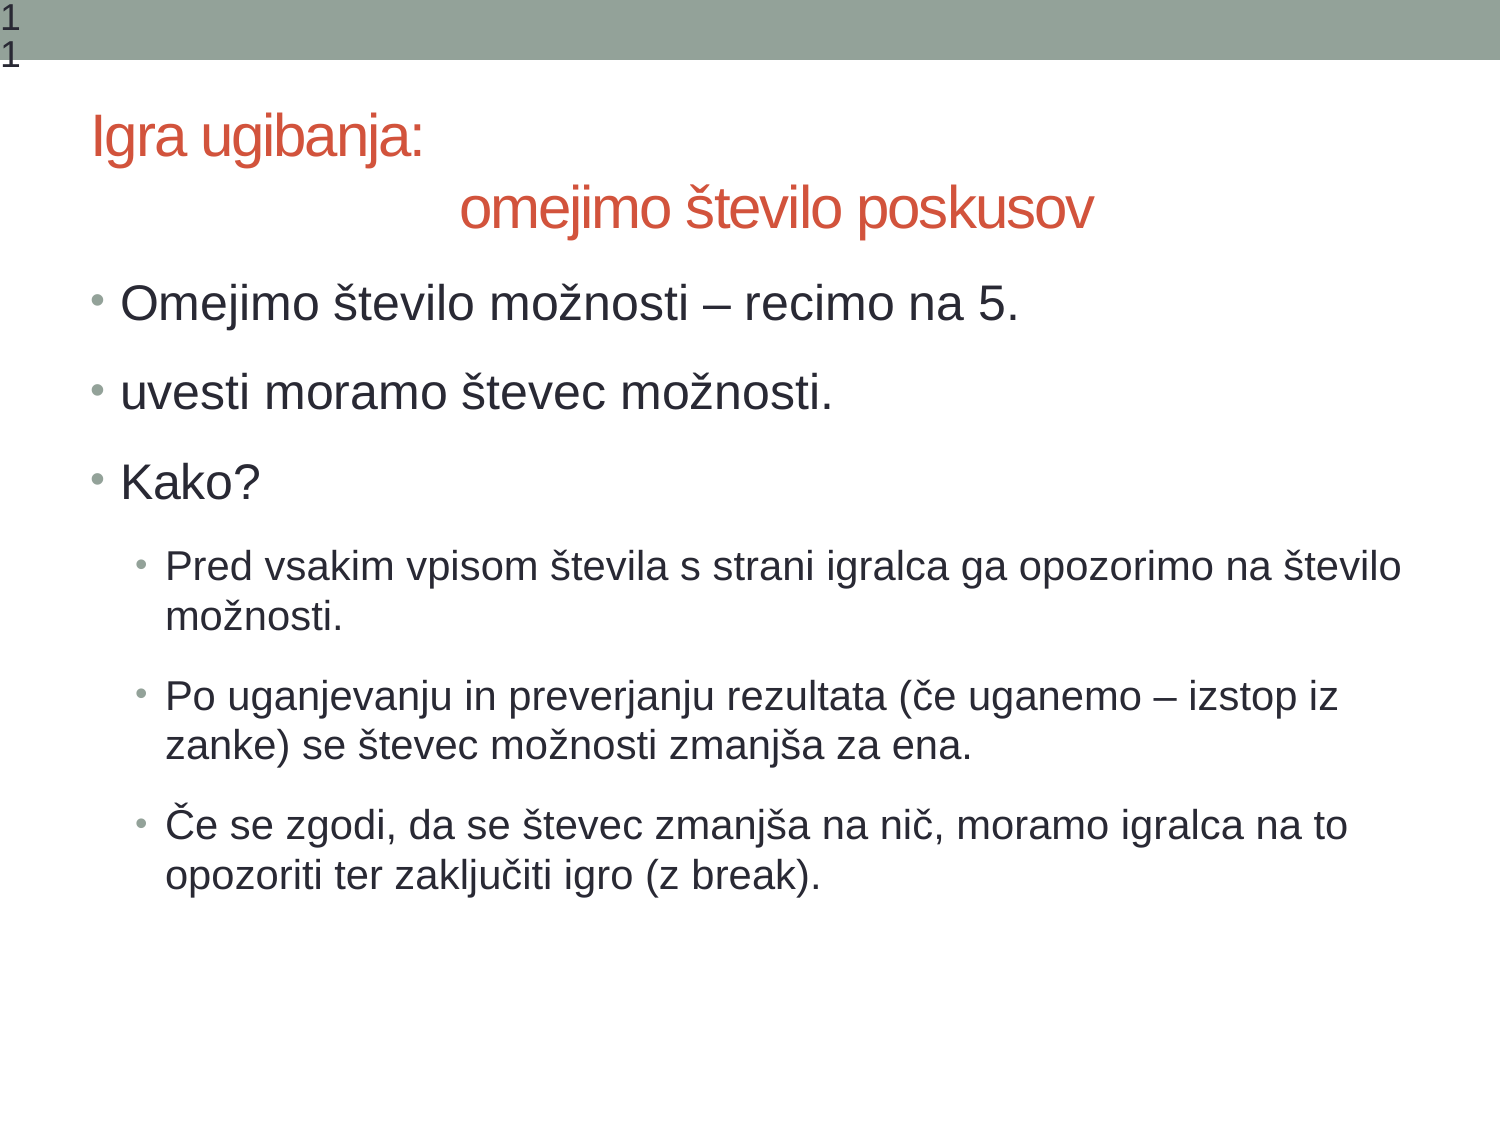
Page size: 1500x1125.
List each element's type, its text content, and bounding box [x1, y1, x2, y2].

list Omejimo število možnosti – recimo na 5. uvesti moramo števec možnosti. Kako? Pred vsakim vpisom števila s strani igralca ga opozorimo na število možnosti. Po uganjevanju in preverjanju rezultata (če uganemo – izstop iz zanke) se števec možnosti zmanjša za ena. Če se zgodi, da se števec zmanjša na nič, moramo igralca na to opozoriti ter zaključiti igro (z break). [75, 262, 1425, 1063]
title Igra ugibanja: omejimo število poskusov [75, 87, 1425, 250]
